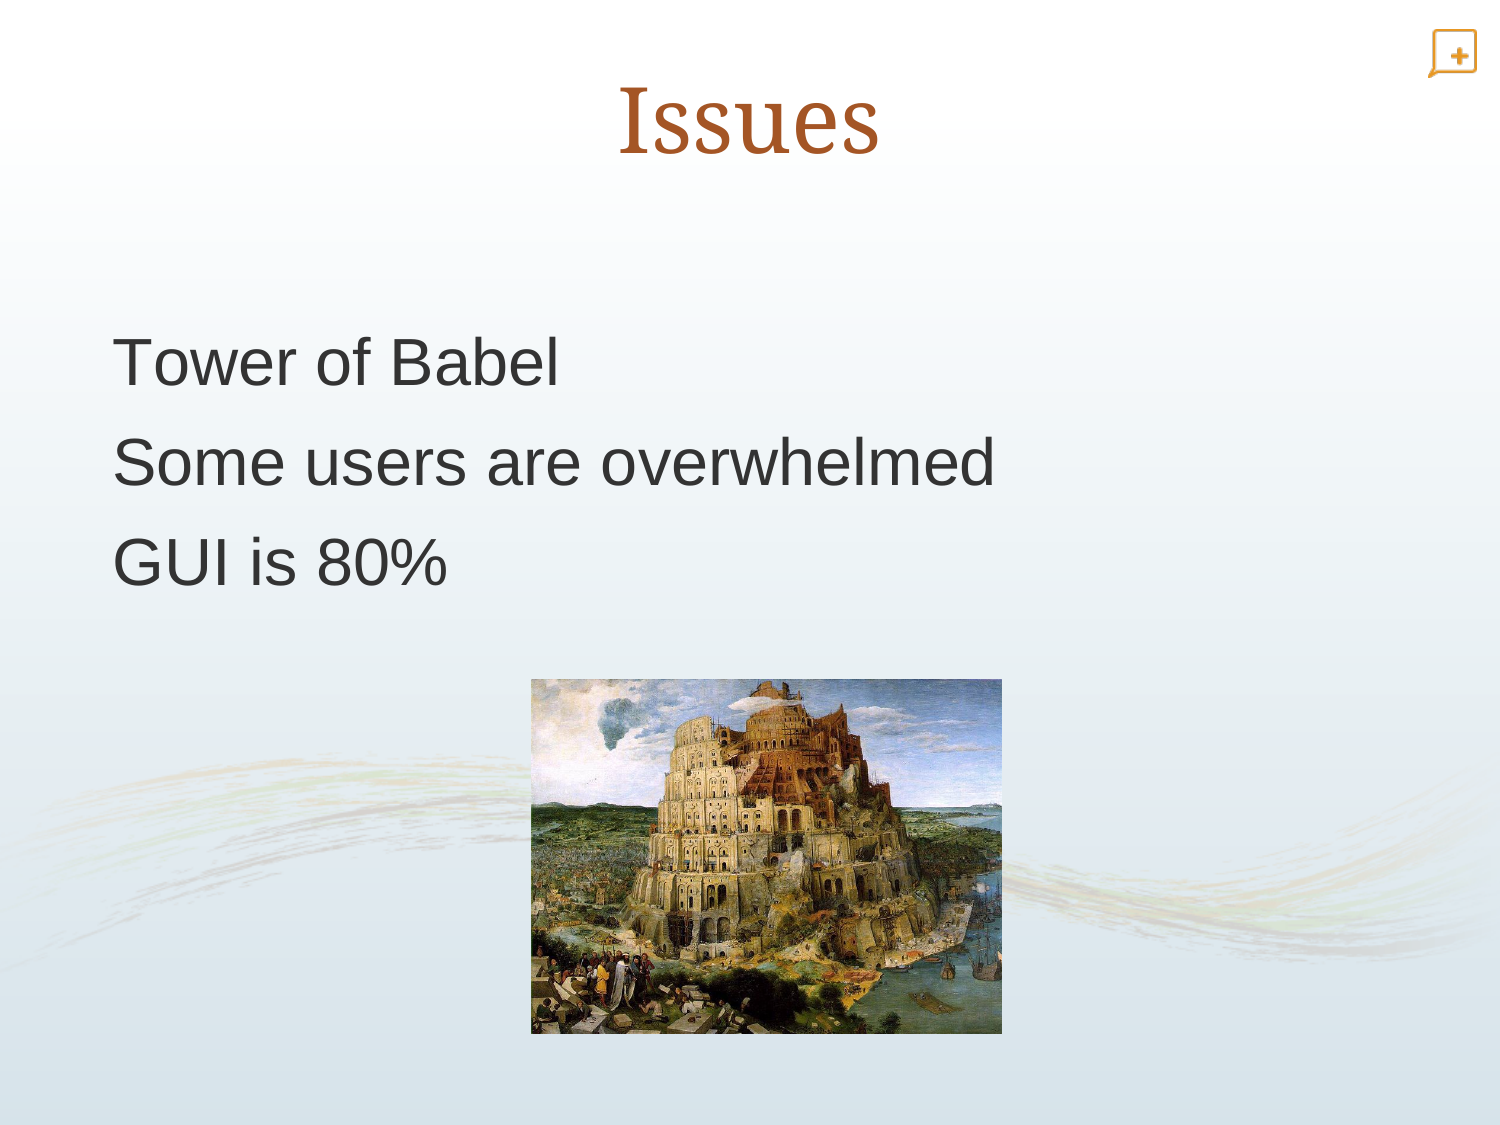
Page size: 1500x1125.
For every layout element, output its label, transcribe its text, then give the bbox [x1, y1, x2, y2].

picture [0, 0, 1500, 1125]
title Issues [112, 0, 1388, 244]
list Tower of Babel Some users are overwhelmed GUI is 80% [112, 324, 1388, 1034]
